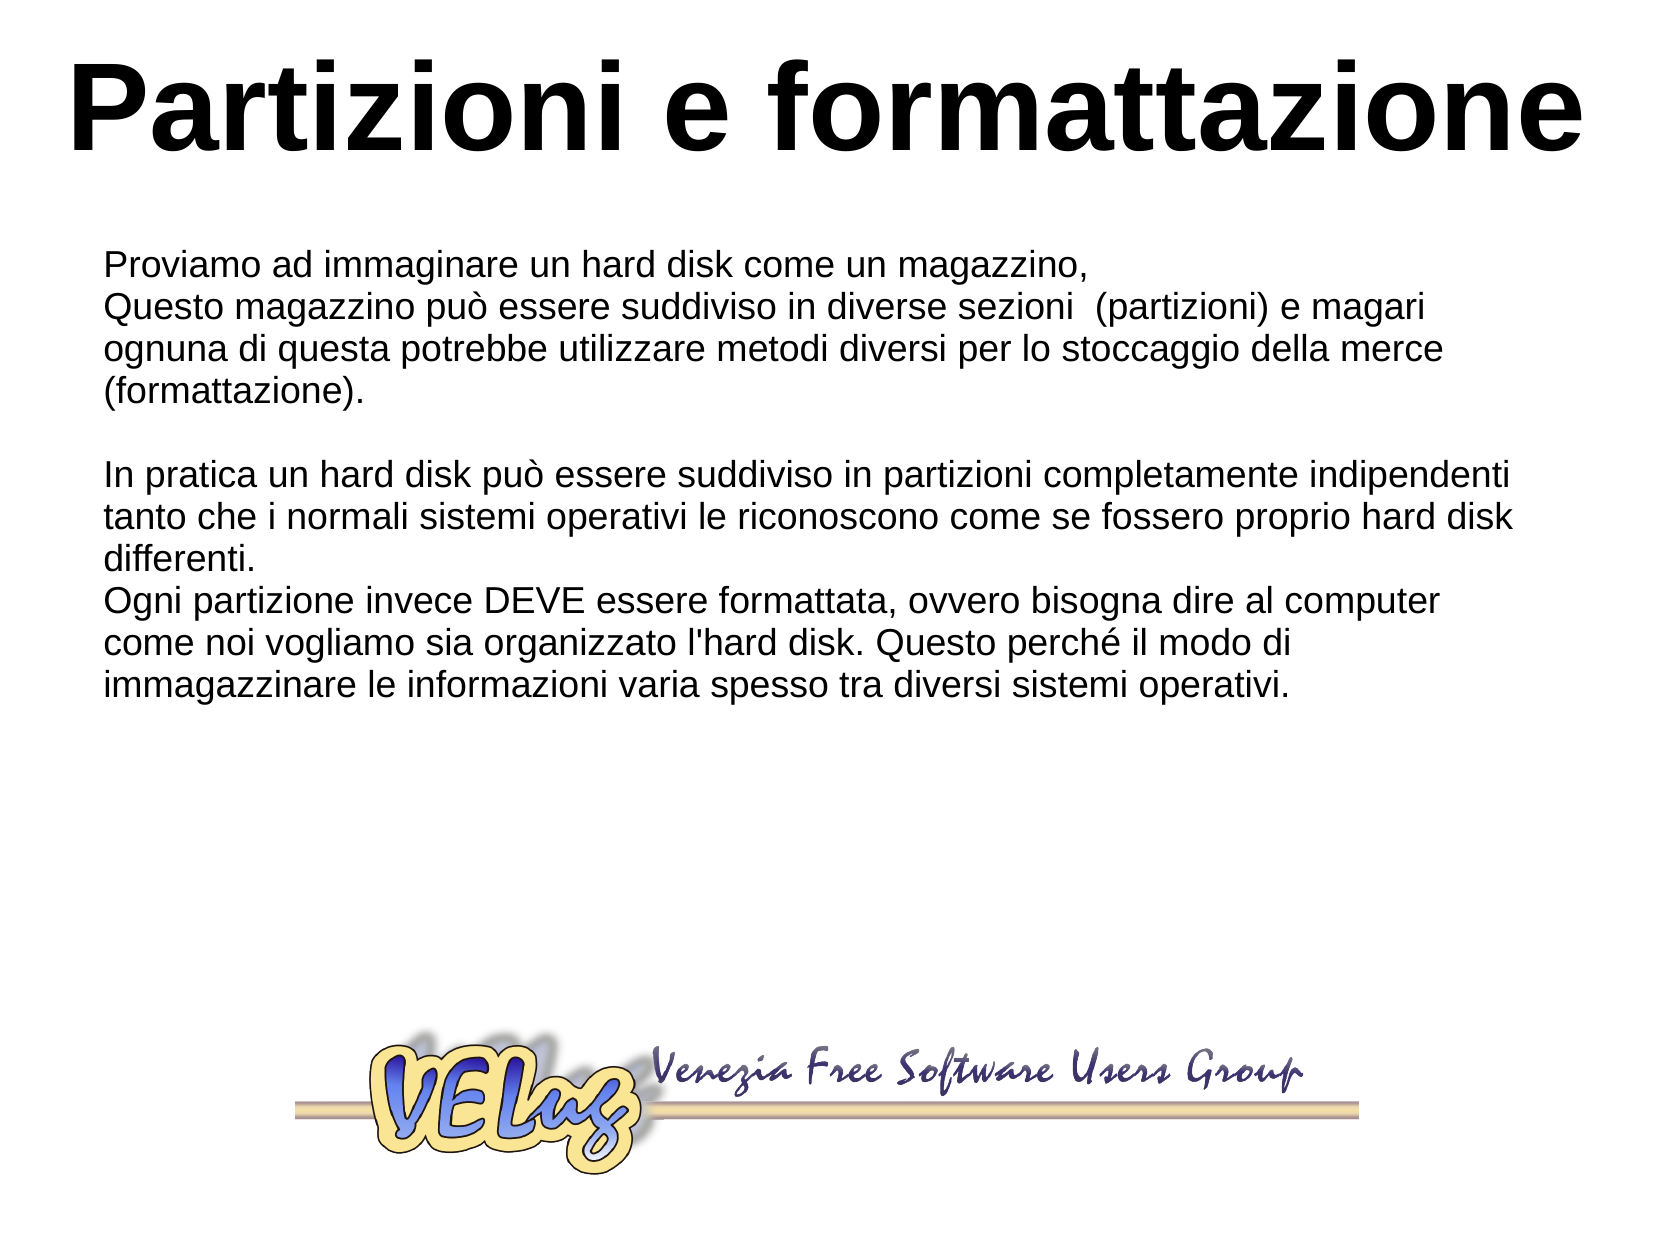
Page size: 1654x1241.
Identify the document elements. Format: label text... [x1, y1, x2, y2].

picture [295, 974, 1359, 1221]
text_box Proviamo ad immaginare un hard disk come un magazzino, Questo magazzino può essere suddiviso in diverse sezioni (partizioni) e magari ognuna di questa potrebbe utilizzare metodi diversi per lo stoccaggio della merce (formattazione). In pratica un hard disk può essere suddiviso in partizioni completamente indipendenti tanto che i normali sistemi operativi le riconoscono come se fossero proprio hard disk differenti. Ogni partizione invece DEVE essere formattata, ovvero bisogna dire al computer come noi vogliamo sia organizzato l'hard disk. Questo perché il modo di immagazzinare le informazioni varia spesso tra diversi sistemi operativi. [88, 236, 1536, 713]
text_box Partizioni e formattazione [29, 29, 1625, 185]
